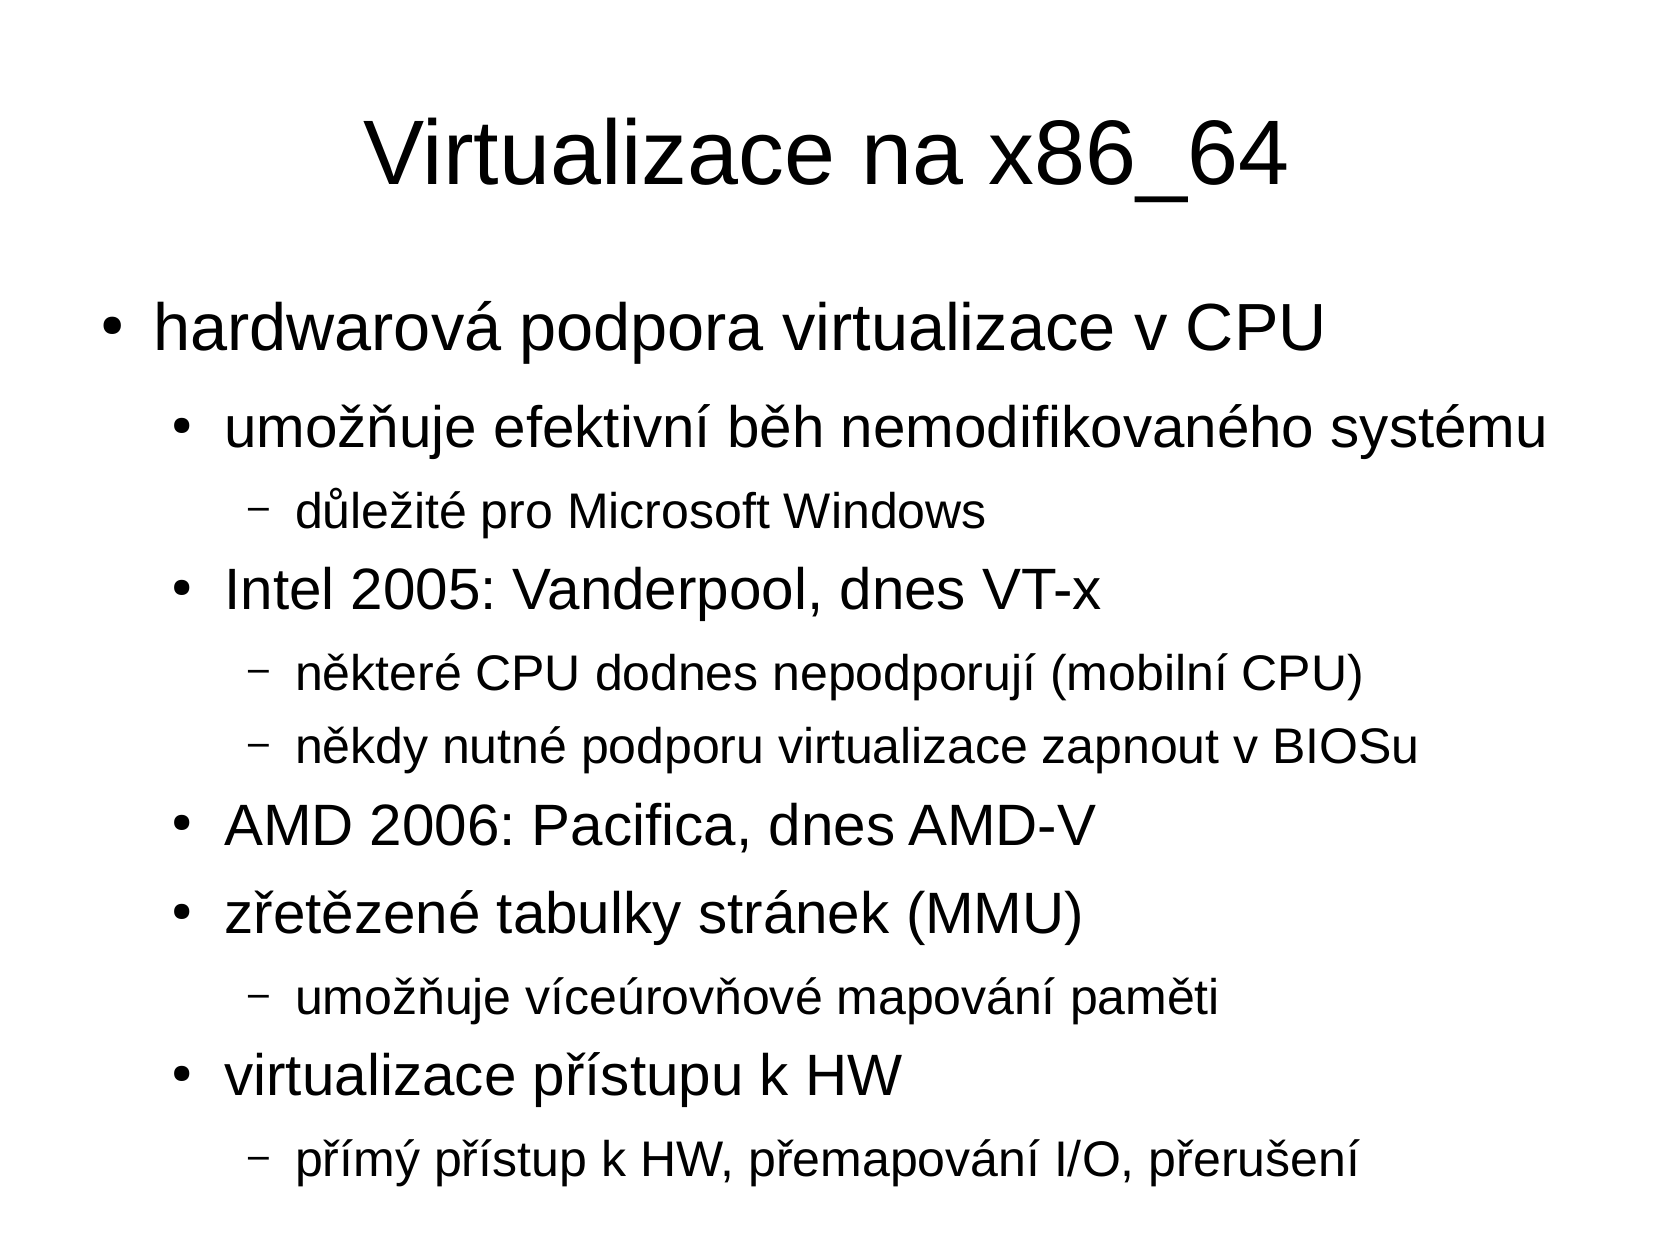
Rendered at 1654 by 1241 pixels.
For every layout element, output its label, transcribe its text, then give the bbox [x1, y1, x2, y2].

list hardwarová podpora virtualizace v CPU umožňuje efektivní běh nemodifikovaného systému důležité pro Microsoft Windows Intel 2005: Vanderpool, dnes VT-x některé CPU dodnes nepodporují (mobilní CPU) někdy nutné podporu virtualizace zapnout v BIOSu AMD 2006: Pacifica, dnes AMD-V zřetězené tabulky stránek (MMU) umožňuje víceúrovňové mapování paměti virtualizace přístupu k HW přímý přístup k HW, přemapování I/O, přerušení [82, 290, 1571, 1187]
title Virtualizace na x86_64 [82, 49, 1571, 257]
